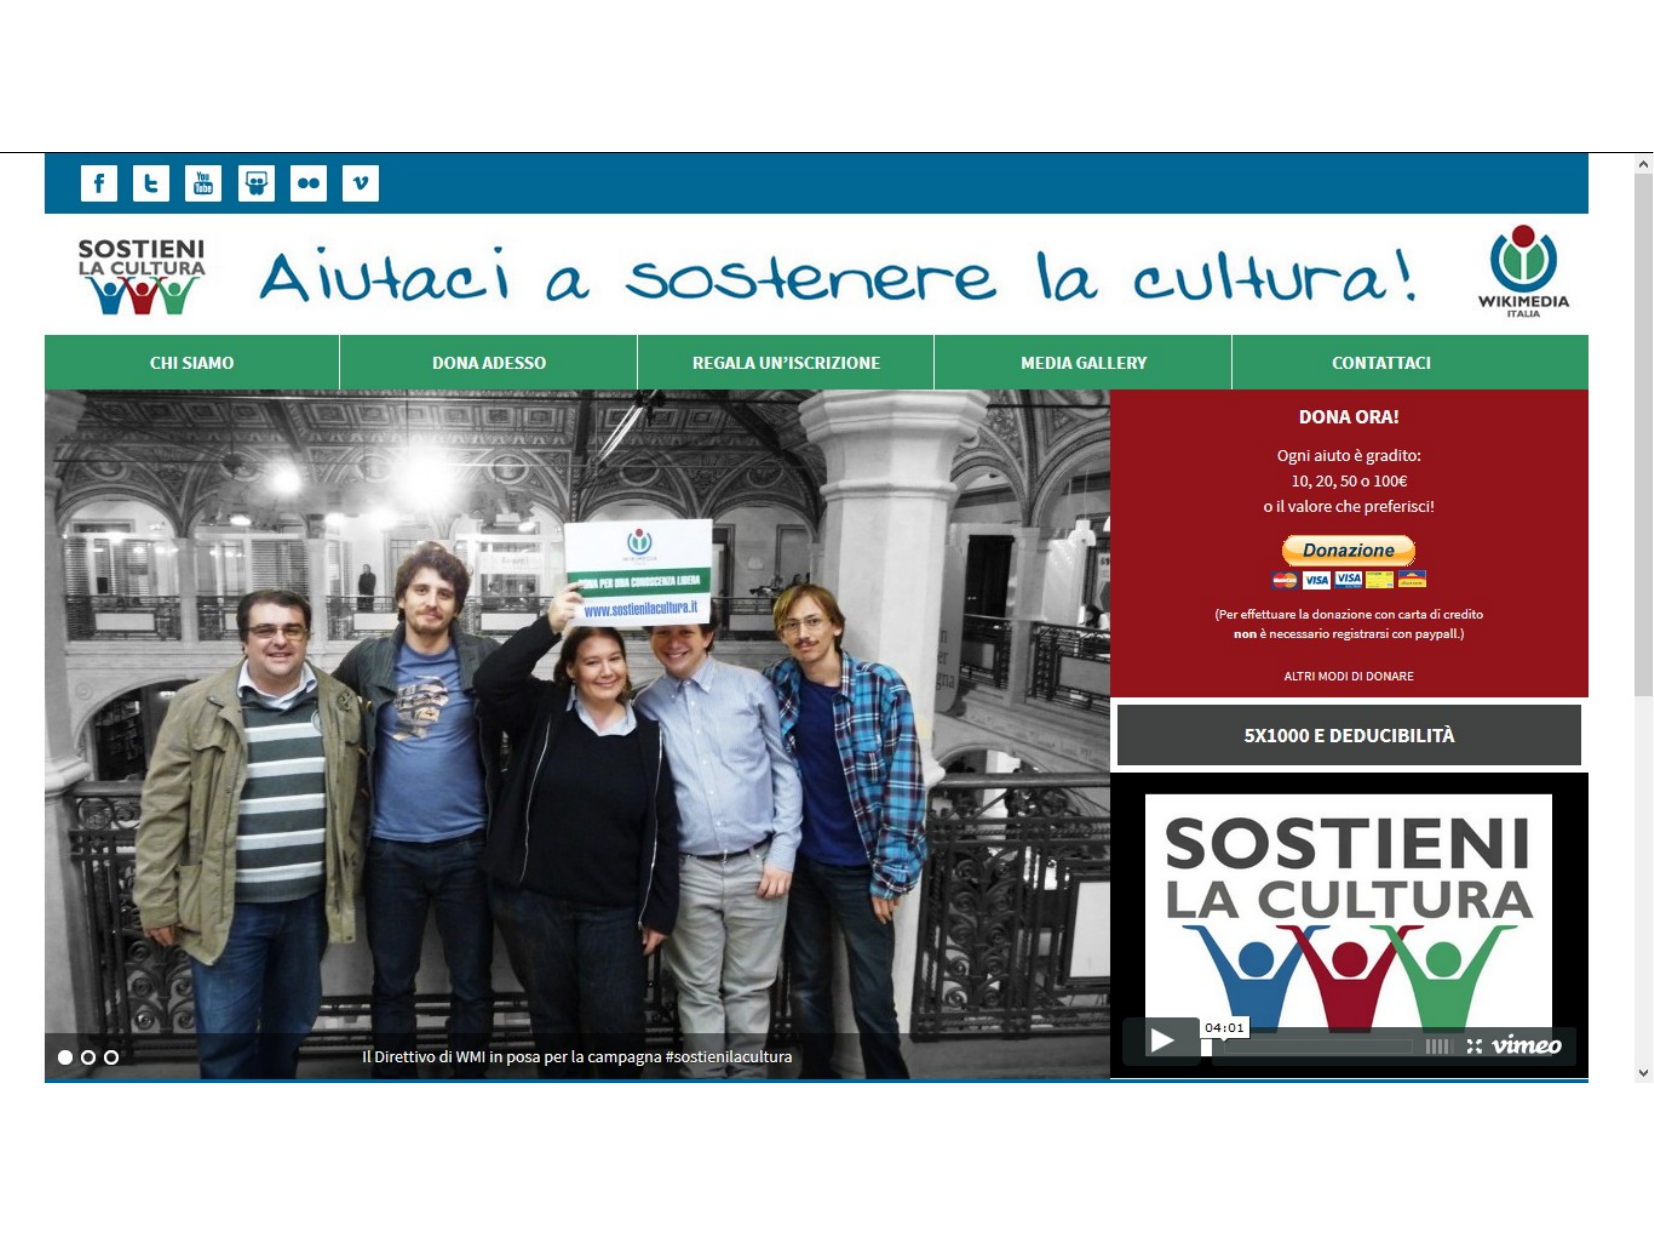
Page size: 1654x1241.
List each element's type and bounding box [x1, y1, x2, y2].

picture [0, 152, 1654, 1083]
